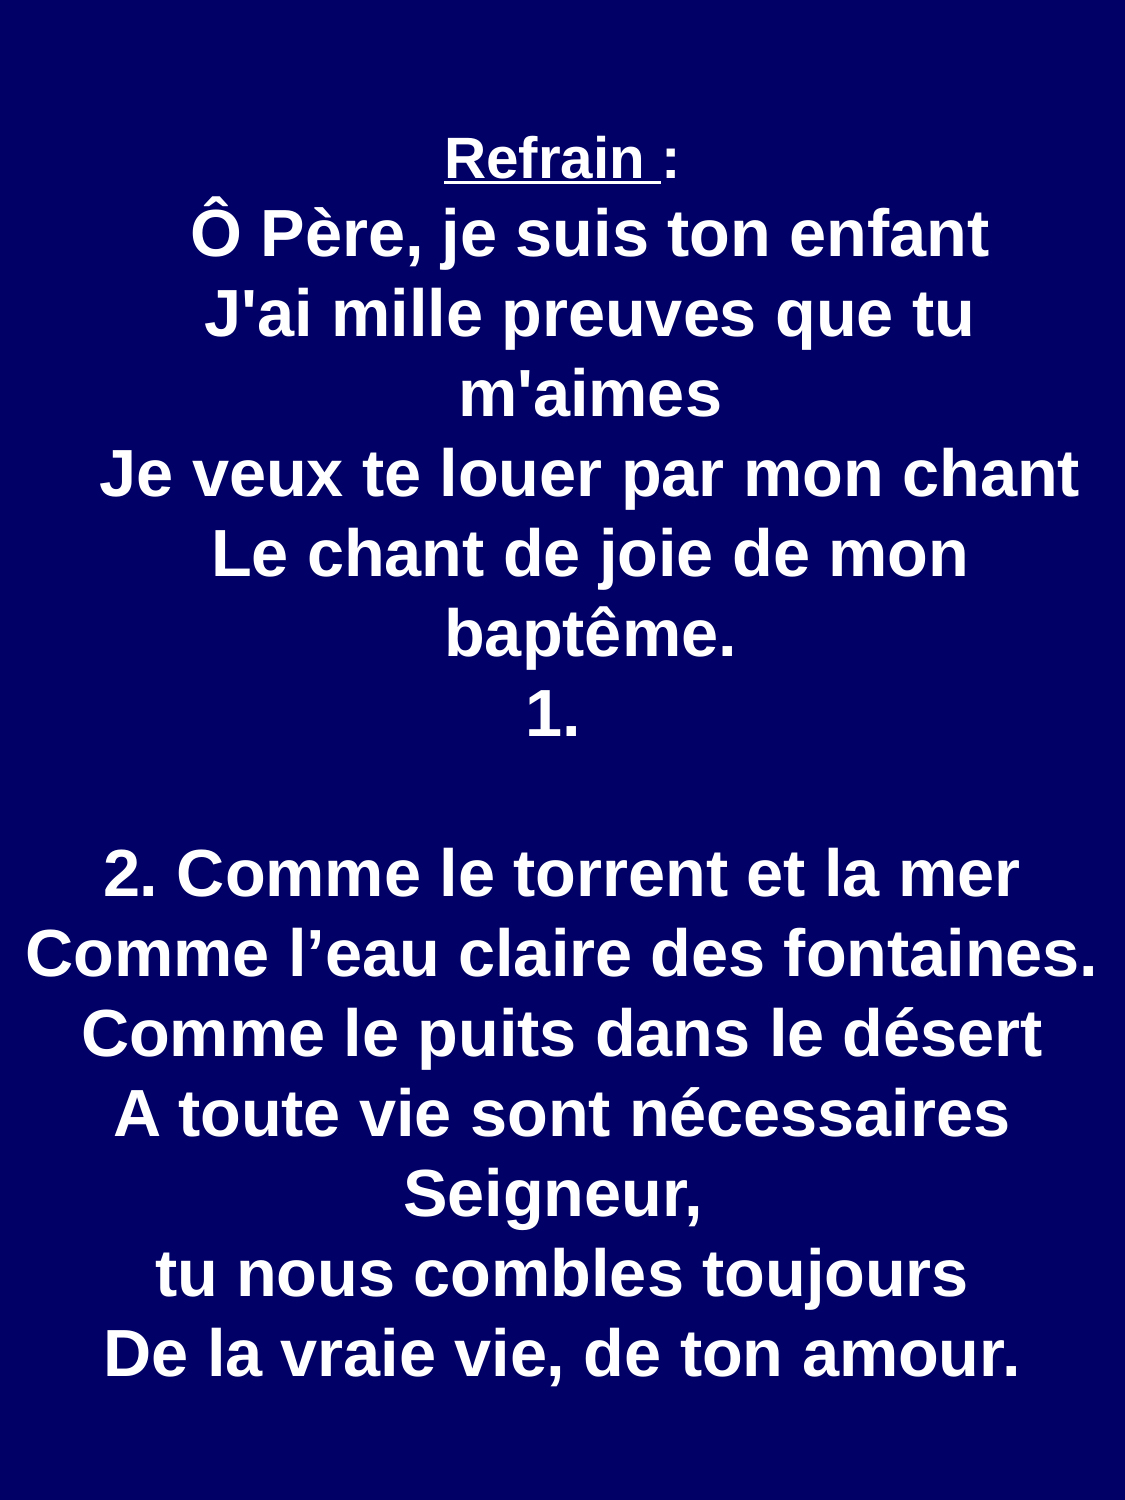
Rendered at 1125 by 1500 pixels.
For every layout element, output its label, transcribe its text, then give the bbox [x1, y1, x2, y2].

text_box Refrain : Ô Père, je suis ton enfant J'ai mille preuves que tu m'aimes Je veux te louer par mon chant Le chant de joie de mon baptême. 2. Comme le torrent et la mer Comme l’eau claire des fontaines. Comme le puits dans le désert A toute vie sont nécessaires Seigneur, tu nous combles toujours De la vraie vie, de ton amour. [0, 112, 1125, 1456]
